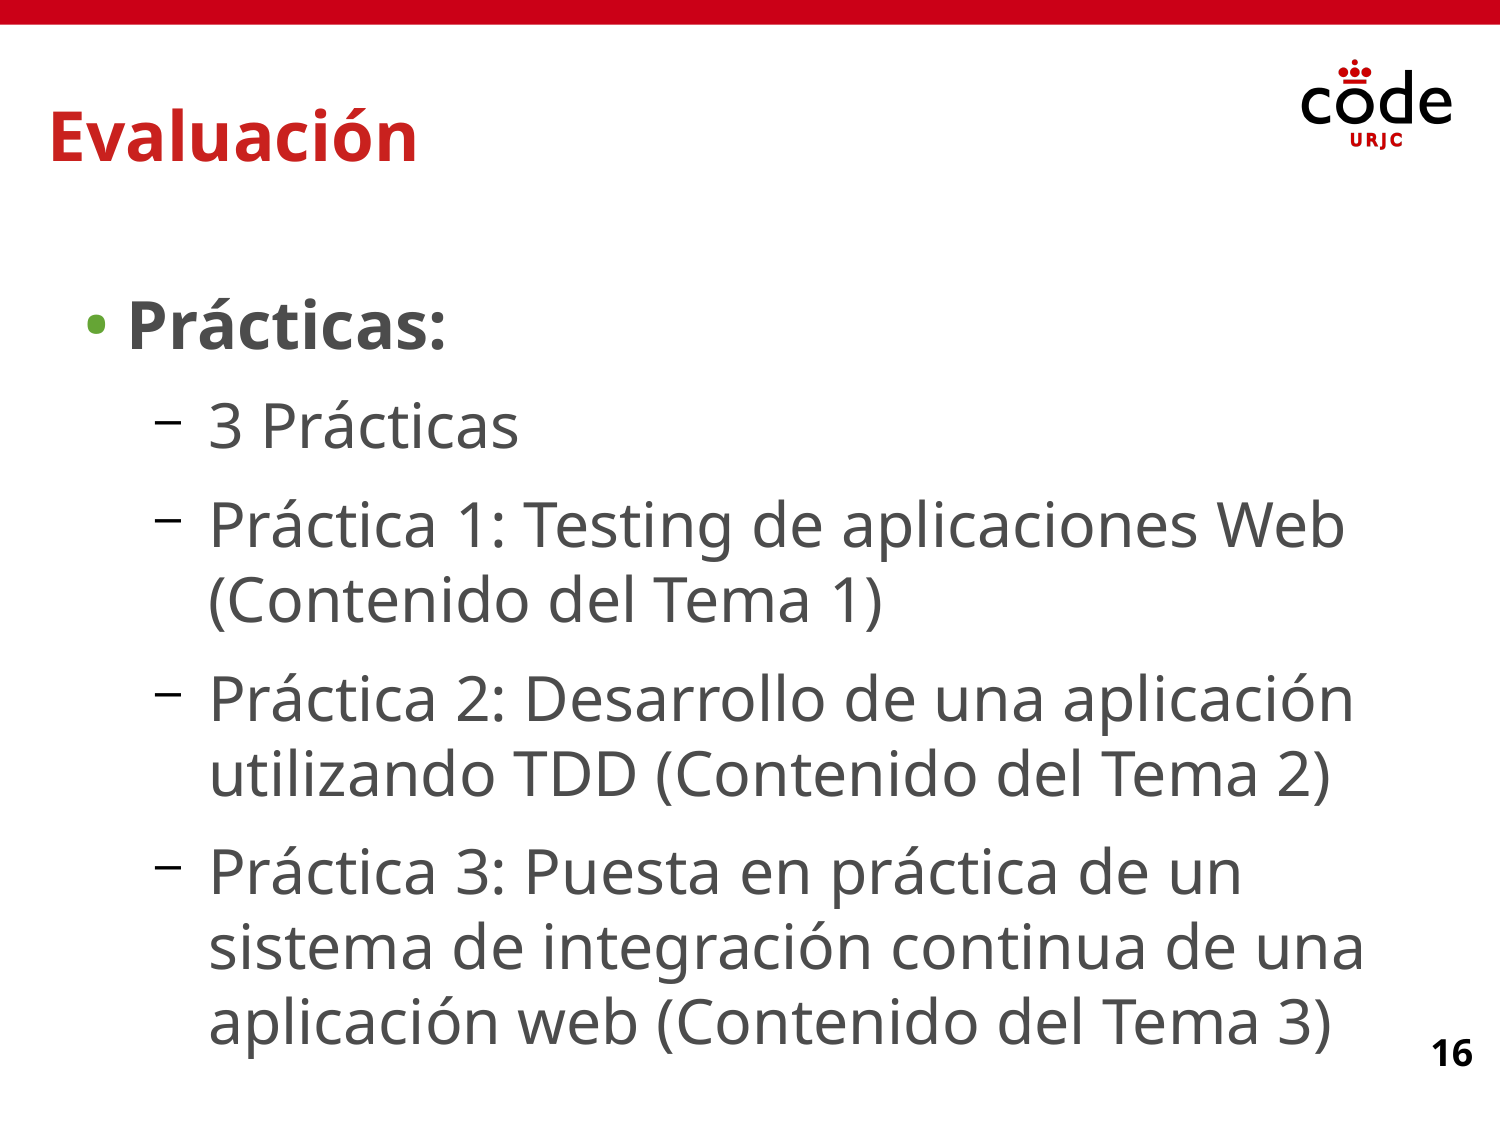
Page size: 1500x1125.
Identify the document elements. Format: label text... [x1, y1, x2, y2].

picture [1284, 50, 1468, 161]
list Prácticas: 3 Prácticas Práctica 1: Testing de aplicaciones Web (Contenido del Tema 1) Práctica 2: Desarrollo de una aplicación utilizando TDD (Contenido del Tema 2) Práctica 3: Puesta en práctica de un sistema de integración continua de una aplicación web (Contenido del Tema 3) [51, 259, 1436, 1013]
title Evaluación [32, 79, 1383, 189]
